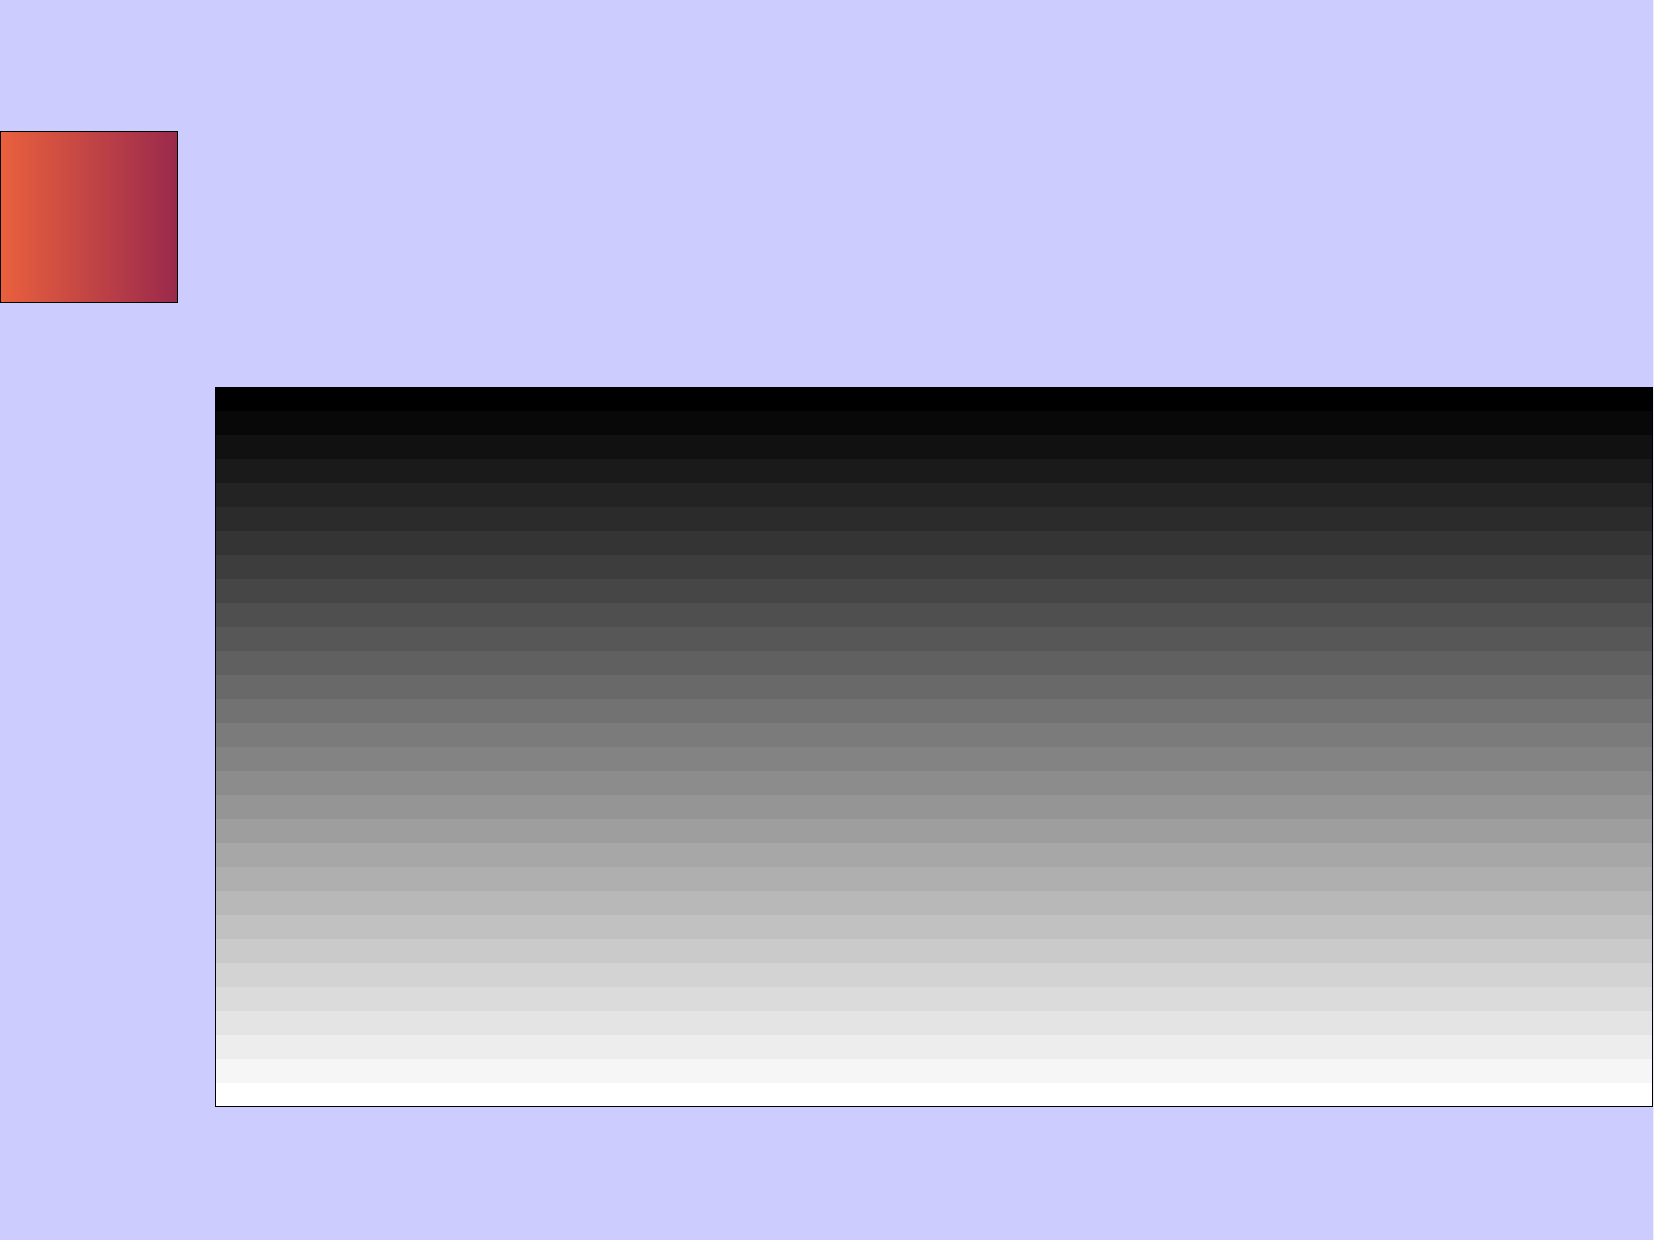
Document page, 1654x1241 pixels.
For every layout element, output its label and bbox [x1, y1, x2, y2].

picture [59, 95, 1612, 1030]
